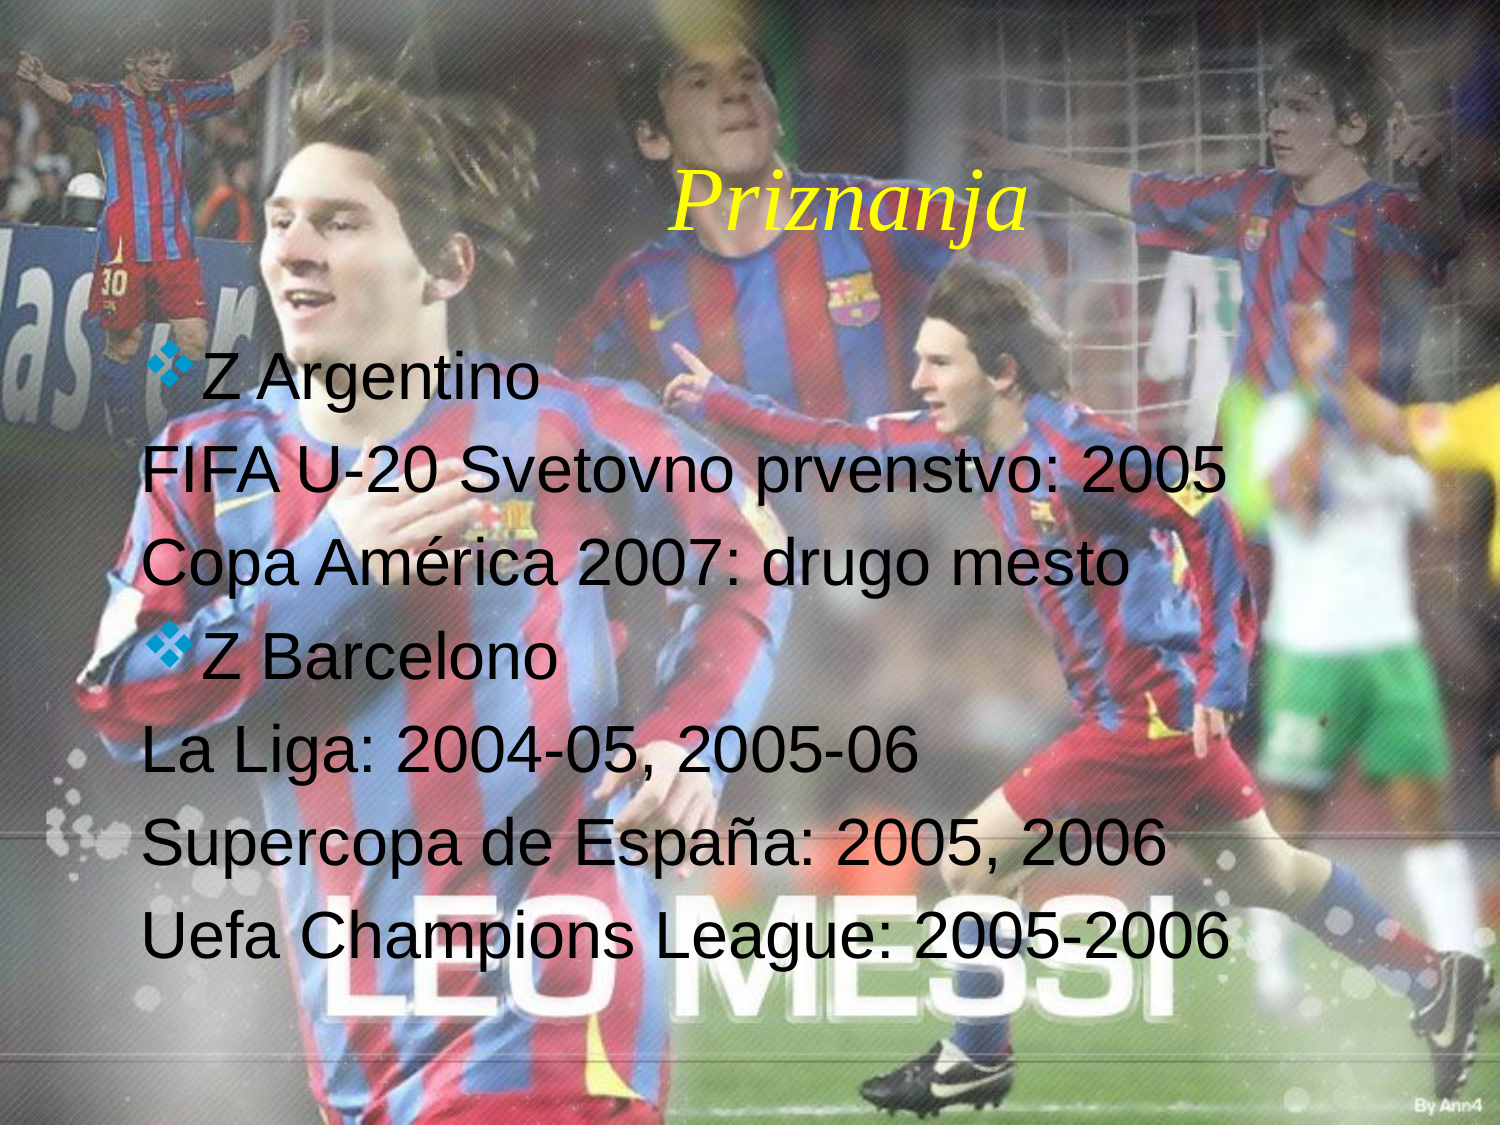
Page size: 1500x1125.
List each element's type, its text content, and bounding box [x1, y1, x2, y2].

picture [0, 0, 1500, 1125]
title Priznanja [212, 99, 1488, 288]
list Z Argentino FIFA U-20 Svetovno prvenstvo: 2005 Copa América 2007: drugo mesto Z Barcelono La Liga: 2004-05, 2005-06 Supercopa de España: 2005, 2006 Uefa Champions League: 2005-2006 [125, 324, 1400, 1000]
